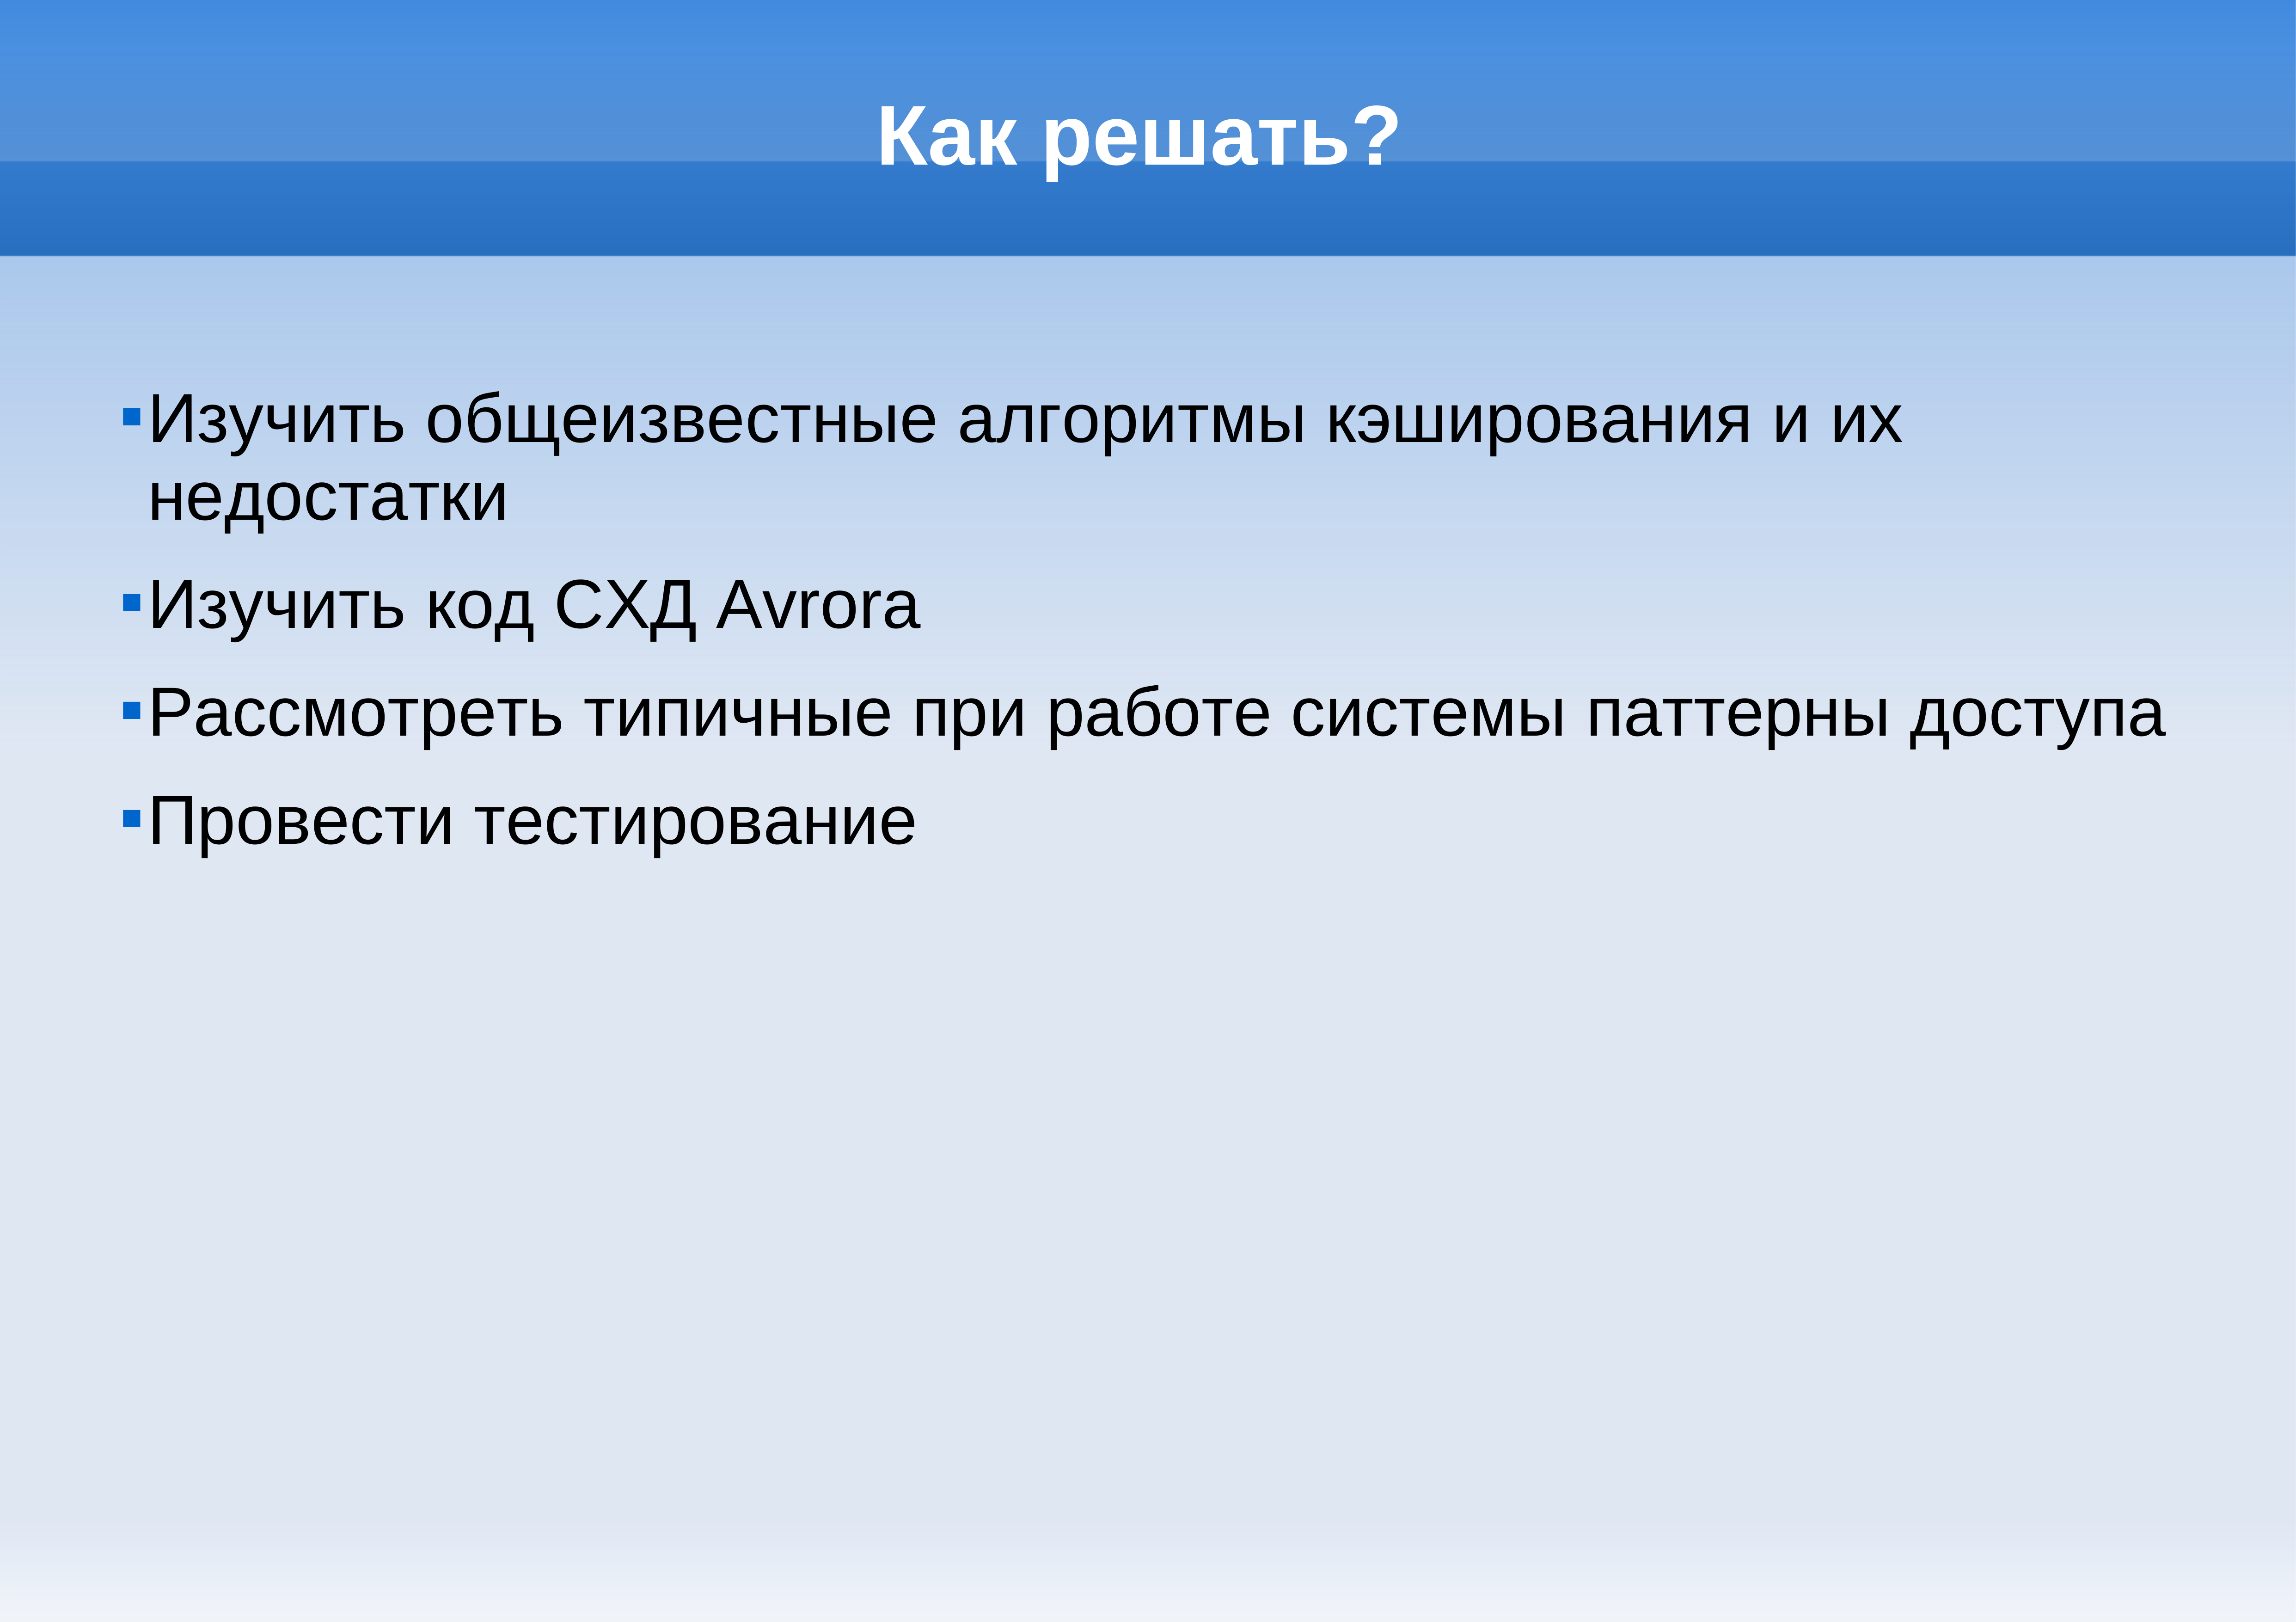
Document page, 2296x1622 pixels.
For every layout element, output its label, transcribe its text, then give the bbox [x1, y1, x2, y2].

list Изучить общеизвестные алгоритмы кэширования и их недостатки Изучить код СХД Avrora Рассмотреть типичные при работе системы паттерны доступа Провести тестирование [115, 379, 2181, 1444]
title Как решать? [106, 3, 2173, 268]
picture [0, 0, 2296, 1622]
